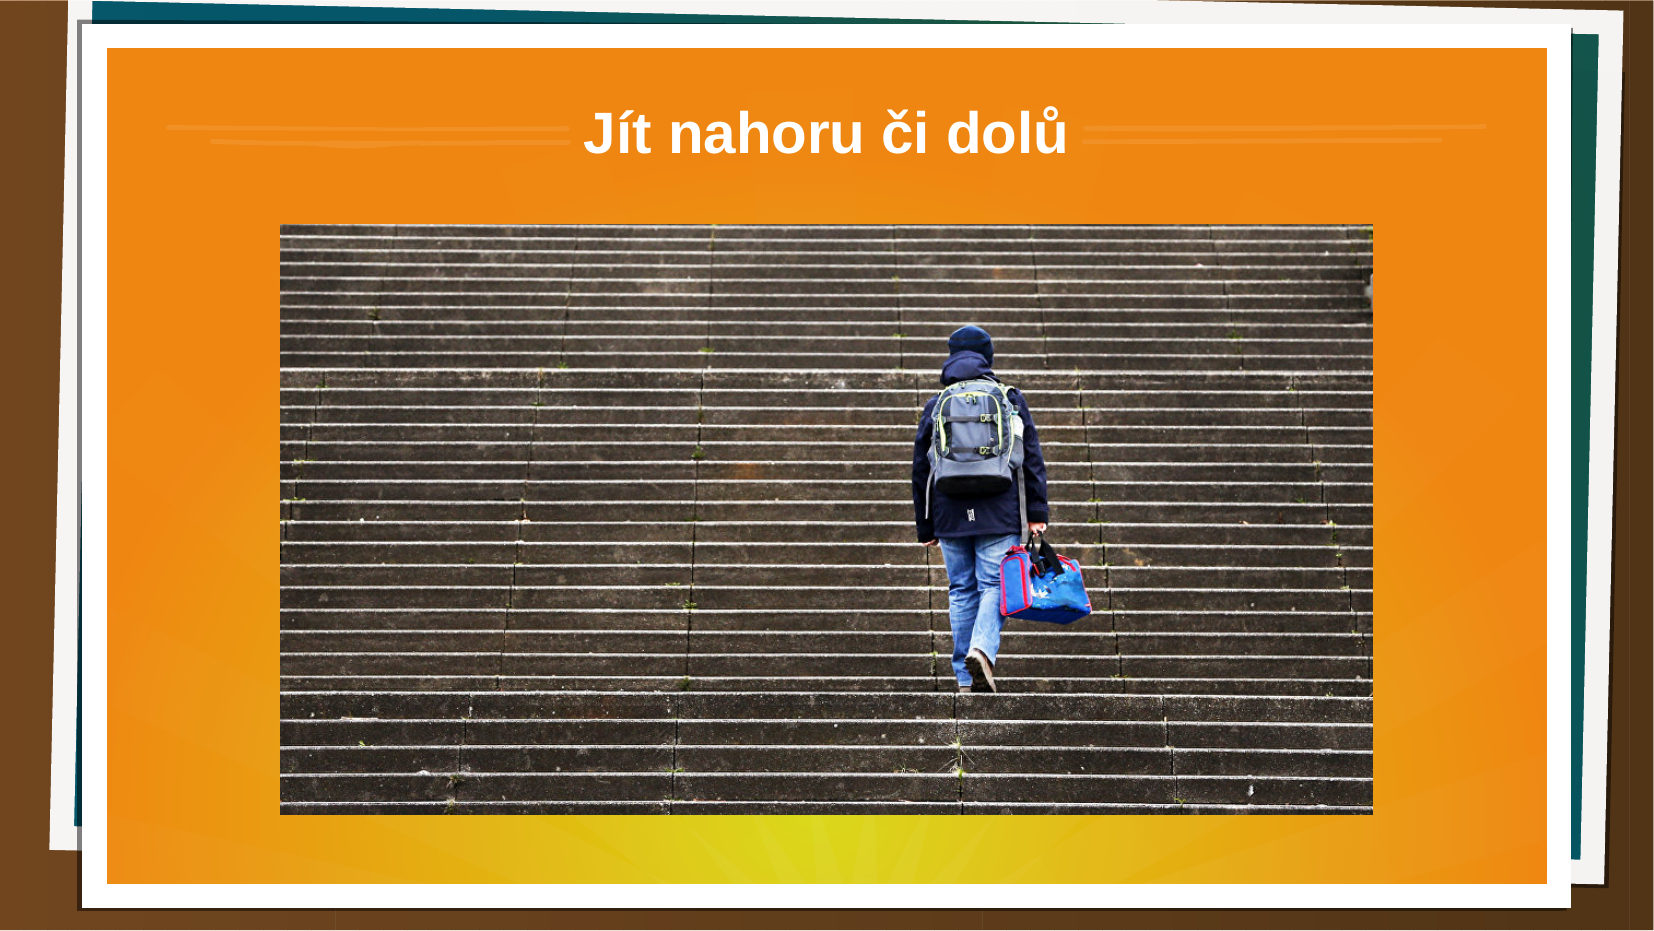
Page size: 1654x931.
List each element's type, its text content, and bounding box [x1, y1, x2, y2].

title Jít nahoru či dolů [566, 59, 1087, 207]
picture [280, 224, 1373, 815]
